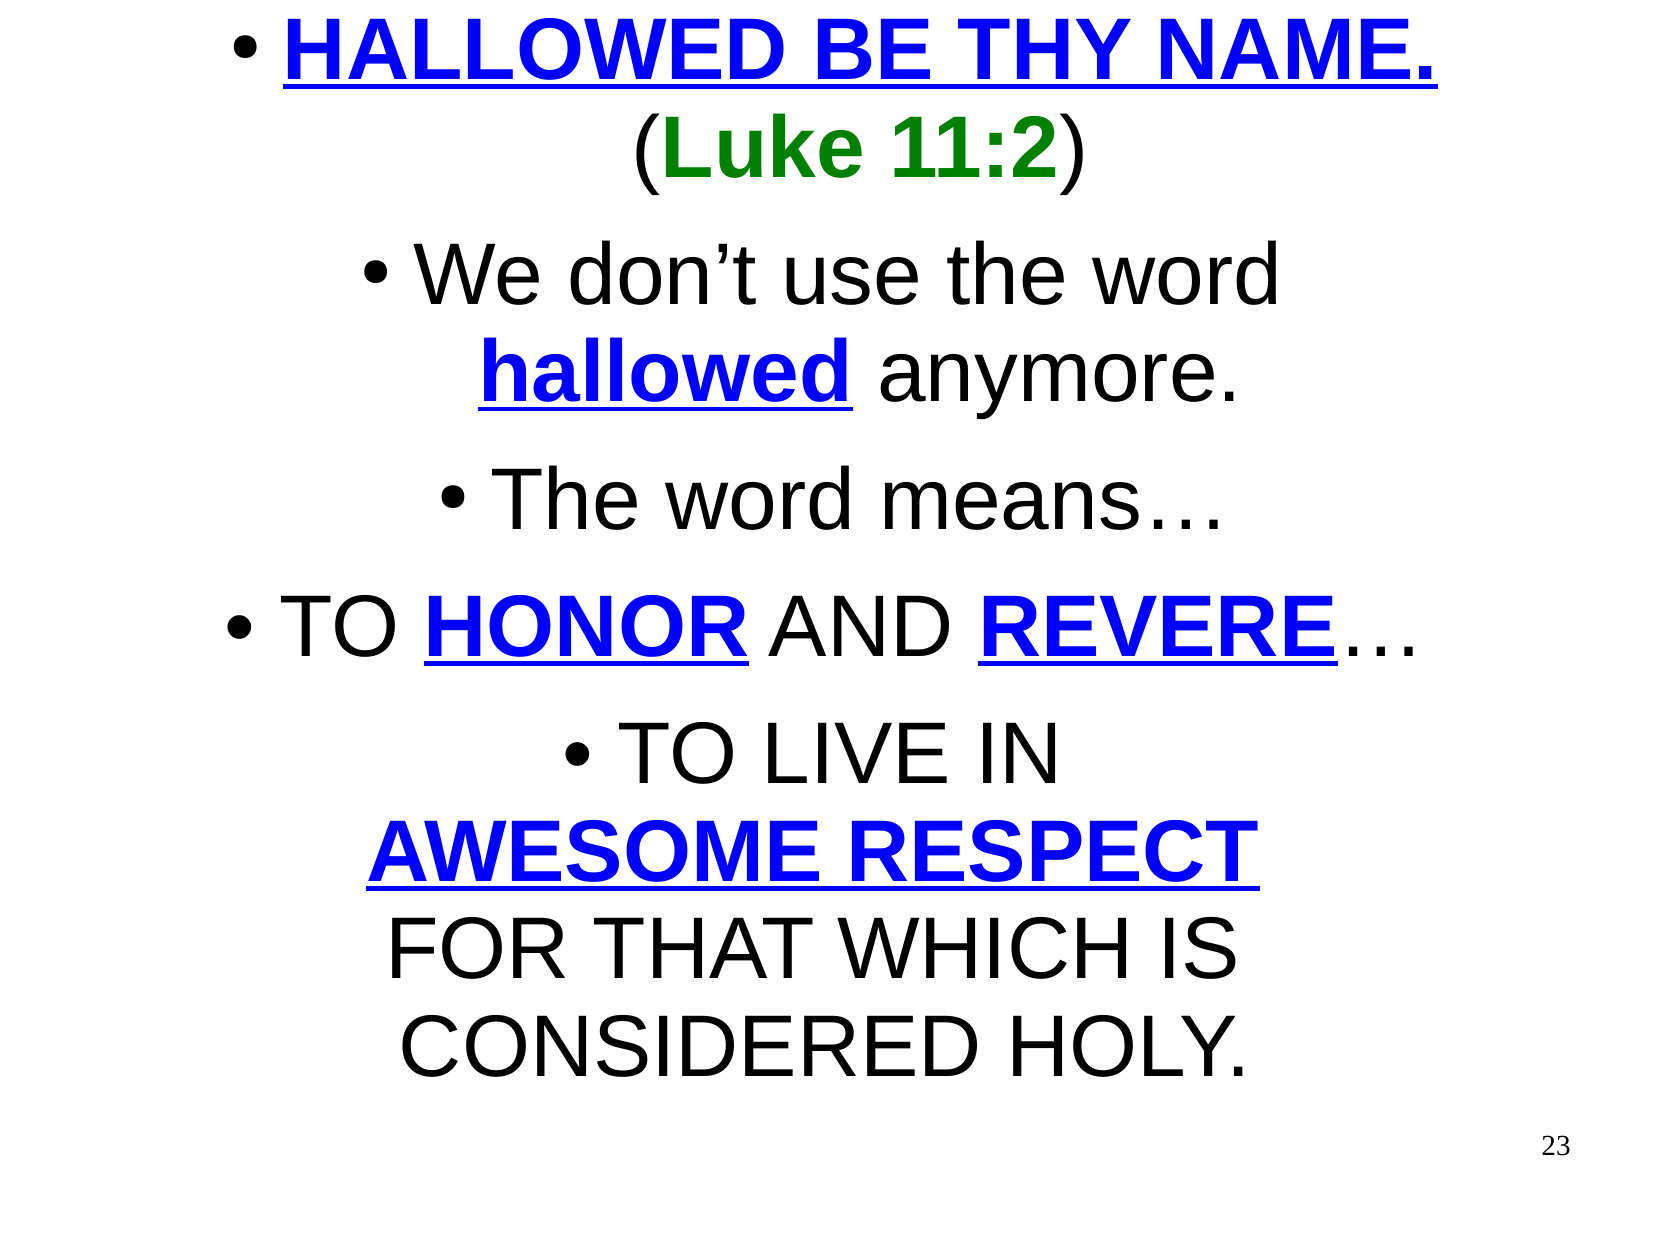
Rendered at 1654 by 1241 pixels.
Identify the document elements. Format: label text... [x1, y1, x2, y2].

list HALLOWED BE THY NAME. (Luke 11:2) We don’t use the word hallowed anymore. The word means… • TO HONOR AND REVERE… • TO LIVE IN AWESOME RESPECT FOR THAT WHICH IS CONSIDERED HOLY. [0, 0, 1651, 1238]
